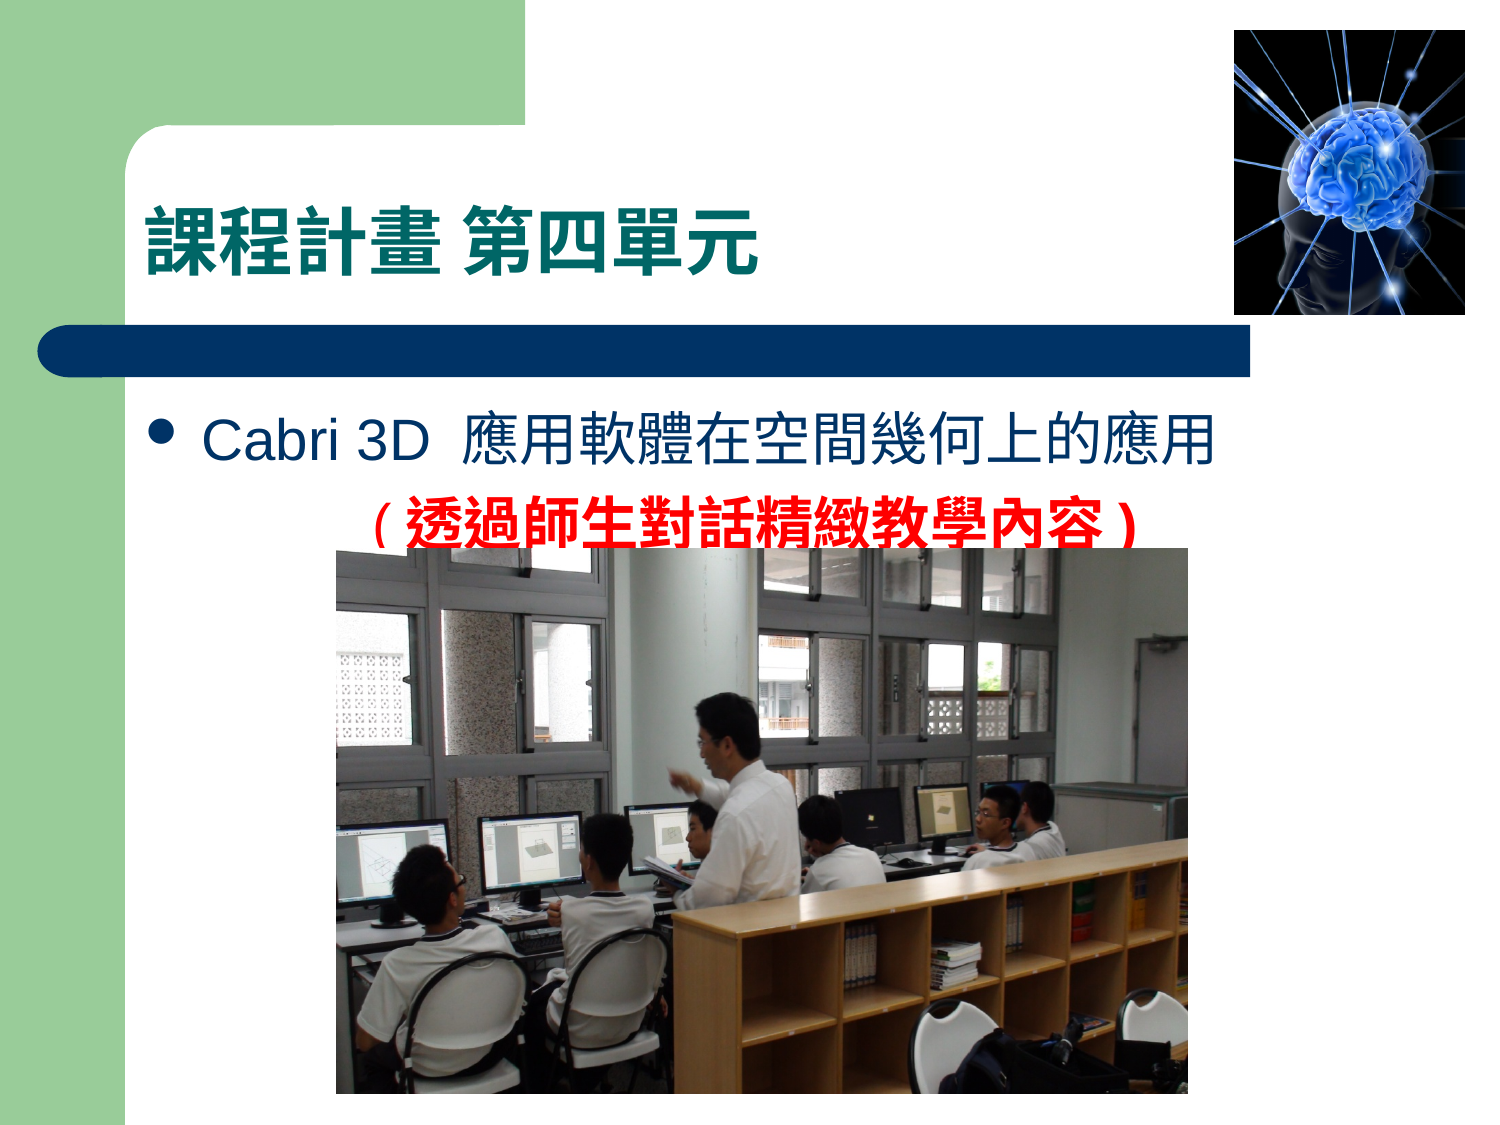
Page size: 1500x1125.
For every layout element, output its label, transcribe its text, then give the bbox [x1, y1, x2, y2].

picture [1234, 30, 1465, 315]
title 課程計畫 第四單元 [135, 137, 1234, 302]
list Cabri 3D 應用軟體在空間幾何上的應用 (透過師生對話精緻教學內容) [137, 387, 1400, 999]
picture [336, 548, 1188, 1094]
